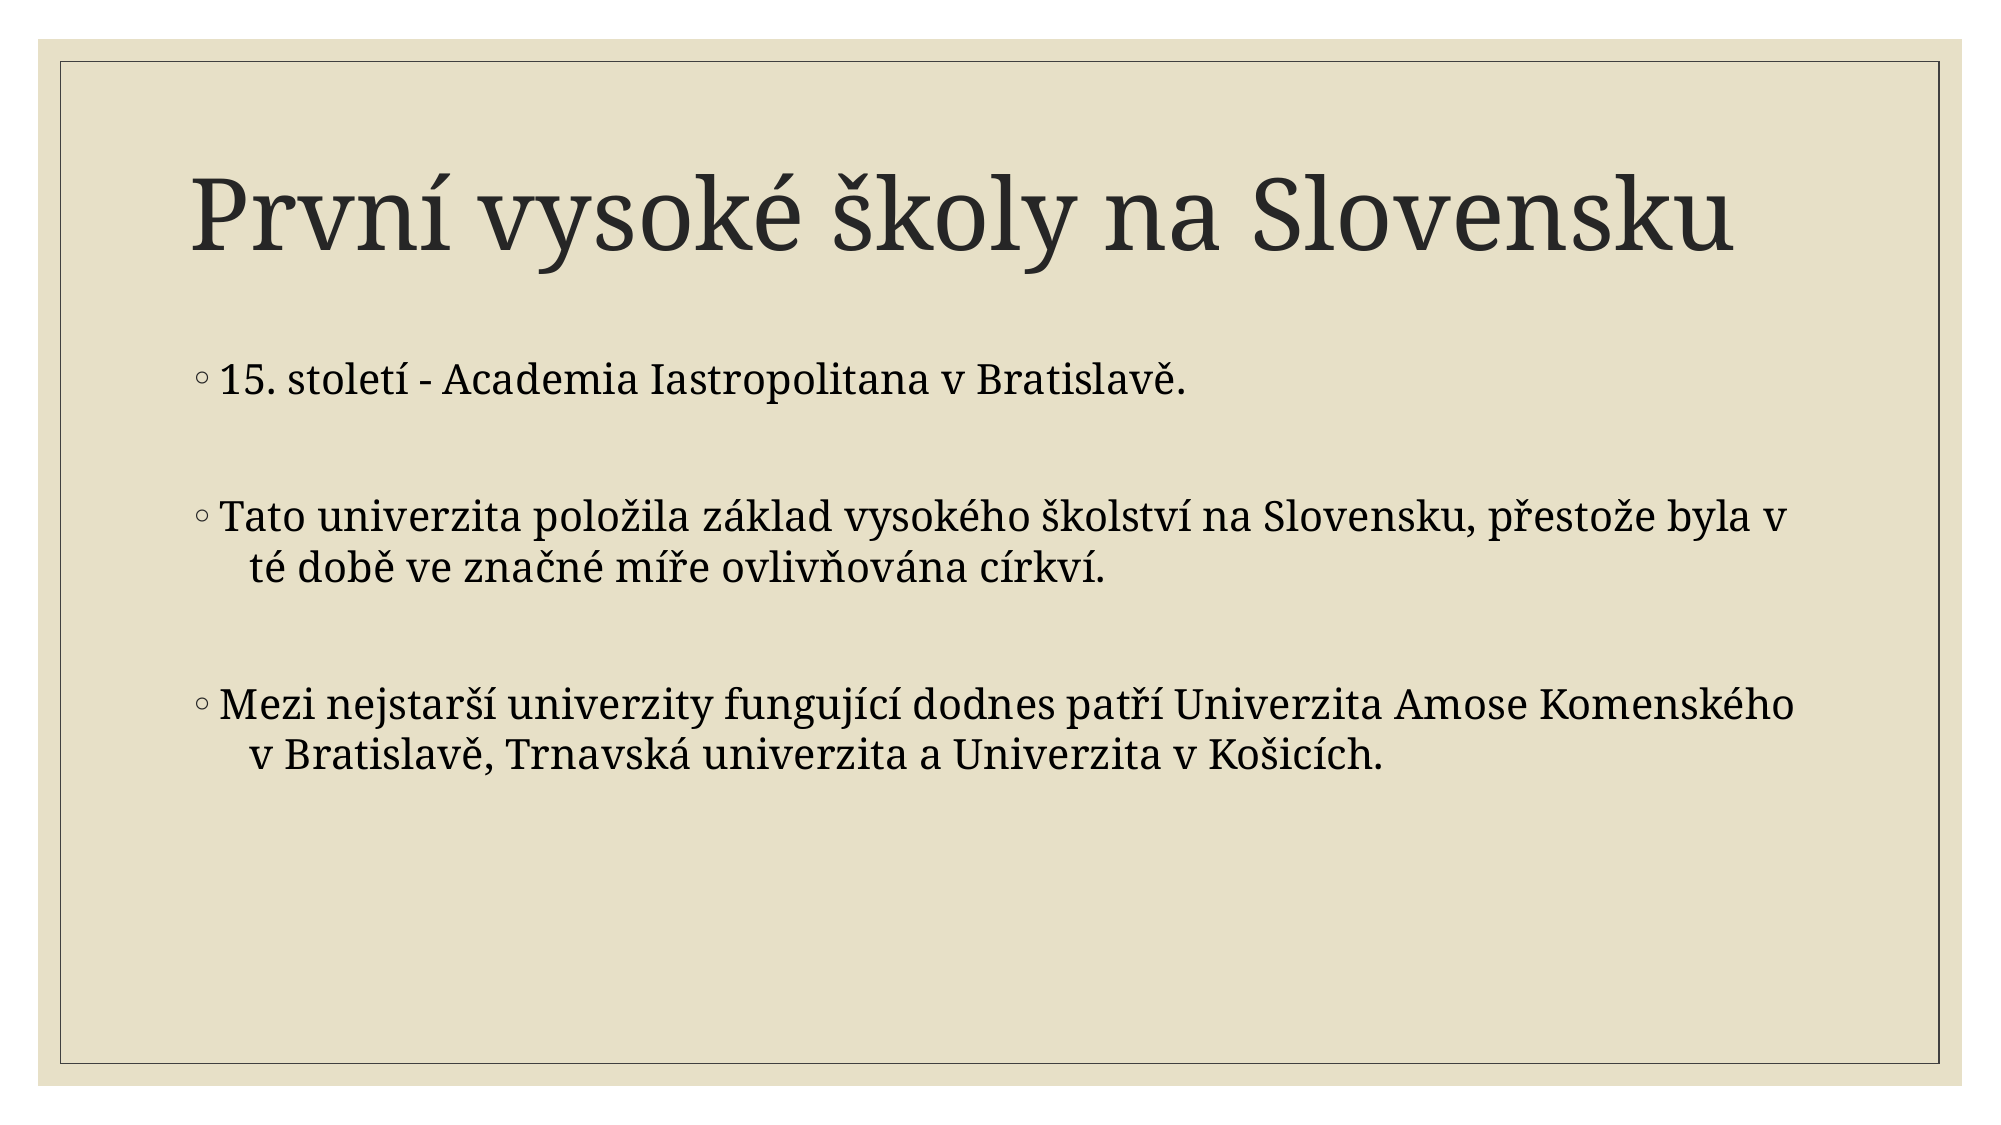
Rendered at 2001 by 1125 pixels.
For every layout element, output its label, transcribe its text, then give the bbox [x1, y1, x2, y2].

title První vysoké školy na Slovensku [174, 105, 1825, 331]
list 15. století - Academia Iastropolitana v Bratislavě. Tato univerzita položila základ vysokého školství na Slovensku, přestože byla v té době ve značné míře ovlivňována církví. Mezi nejstarší univerzity fungující dodnes patří Univerzita Amose Komenského v Bratislavě, Trnavská univerzita a Univerzita v Košicích. [174, 345, 1825, 991]
